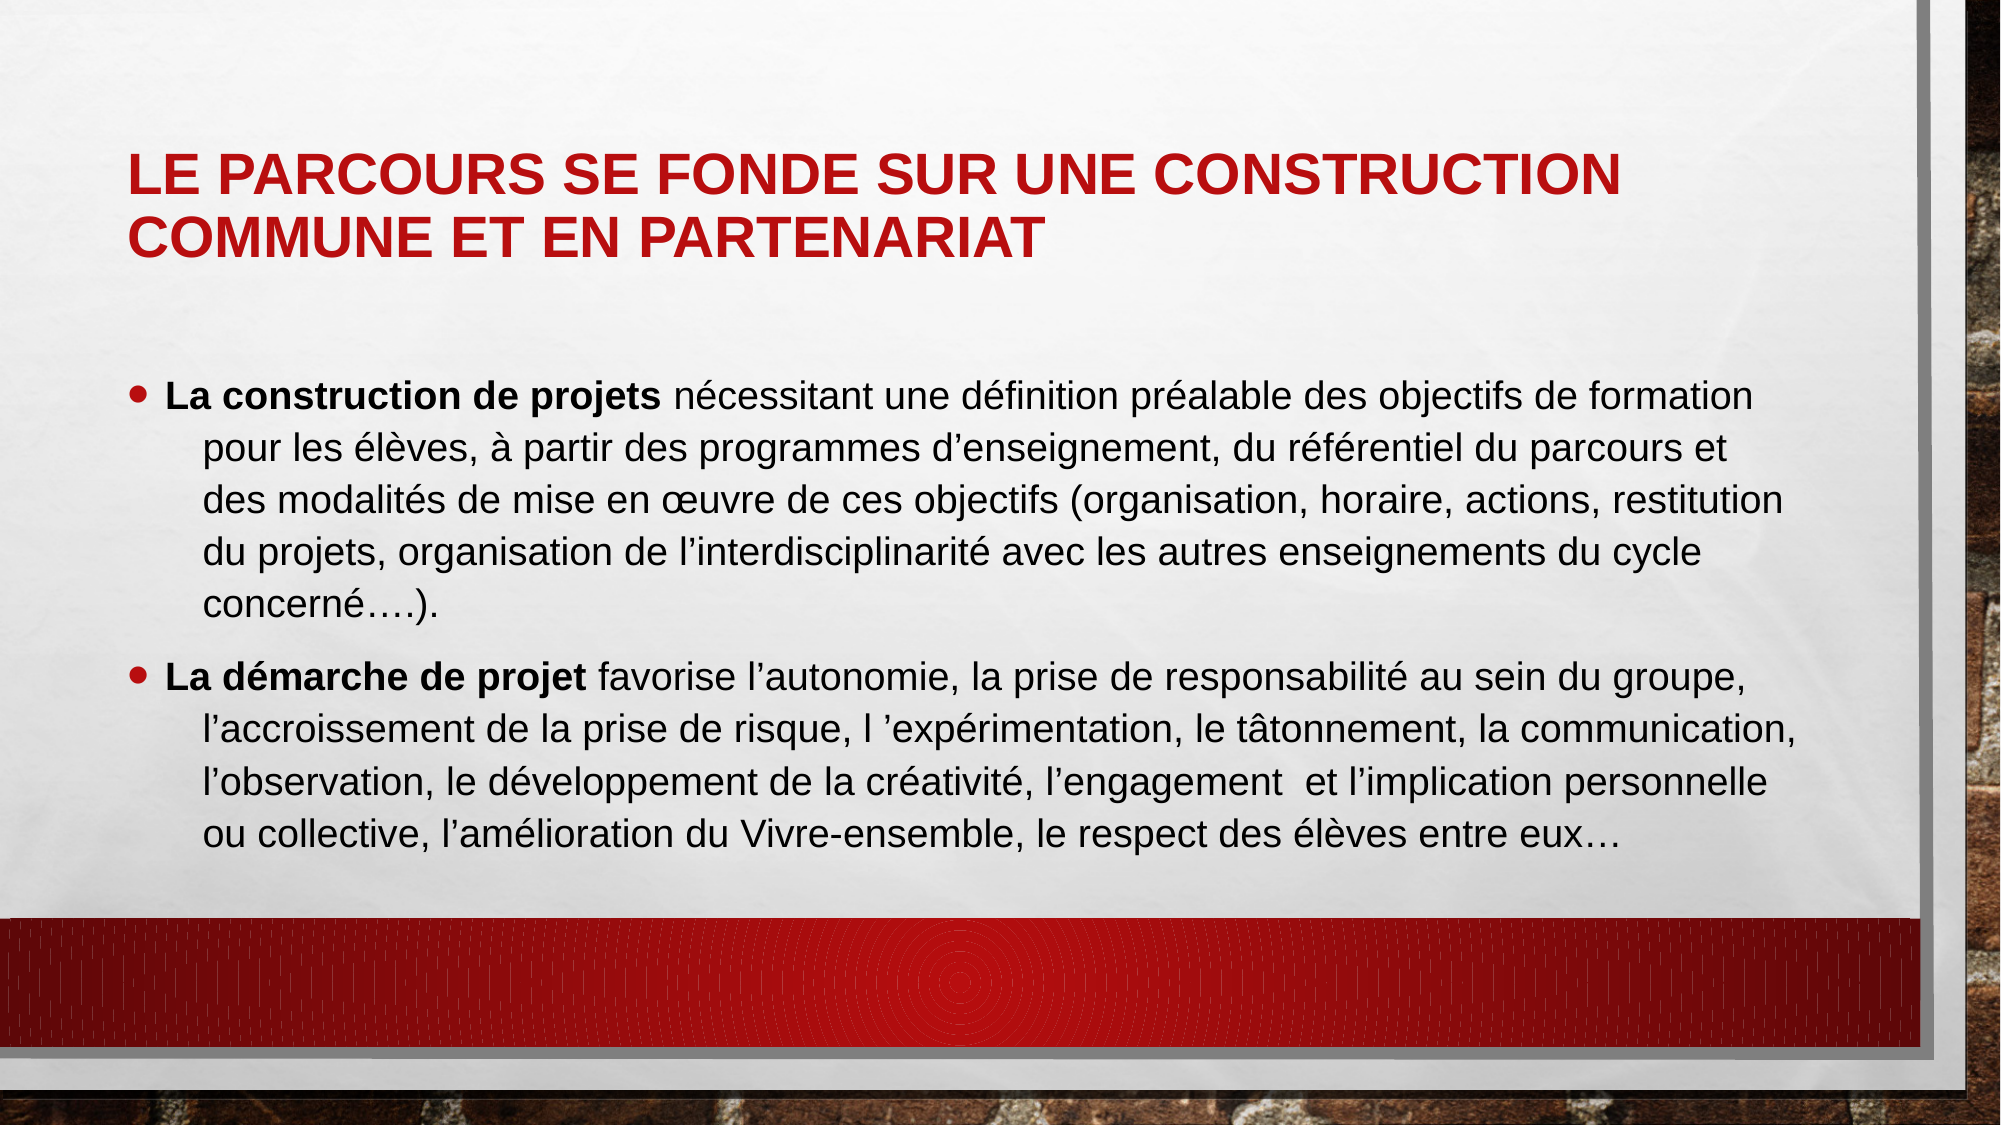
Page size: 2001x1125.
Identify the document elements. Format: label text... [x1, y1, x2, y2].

title Le parcours se fonde sur une construction commune et en partenariat [112, 112, 1819, 302]
list La construction de projets nécessitant une définition préalable des objectifs de formation pour les élèves, à partir des programmes d’enseignement, du référentiel du parcours et des modalités de mise en œuvre de ces objectifs (organisation, horaire, actions, restitution du projets, organisation de l’interdisciplinarité avec les autres enseignements du cycle concerné….). La démarche de projet favorise l’autonomie, la prise de responsabilité au sein du groupe, l’accroissement de la prise de risque, l ’expérimentation, le tâtonnement, la communication, l’observation, le développement de la créativité, l’engagement et l’implication personnelle ou collective, l’amélioration du Vivre-ensemble, le respect des élèves entre eux… [112, 338, 1818, 882]
